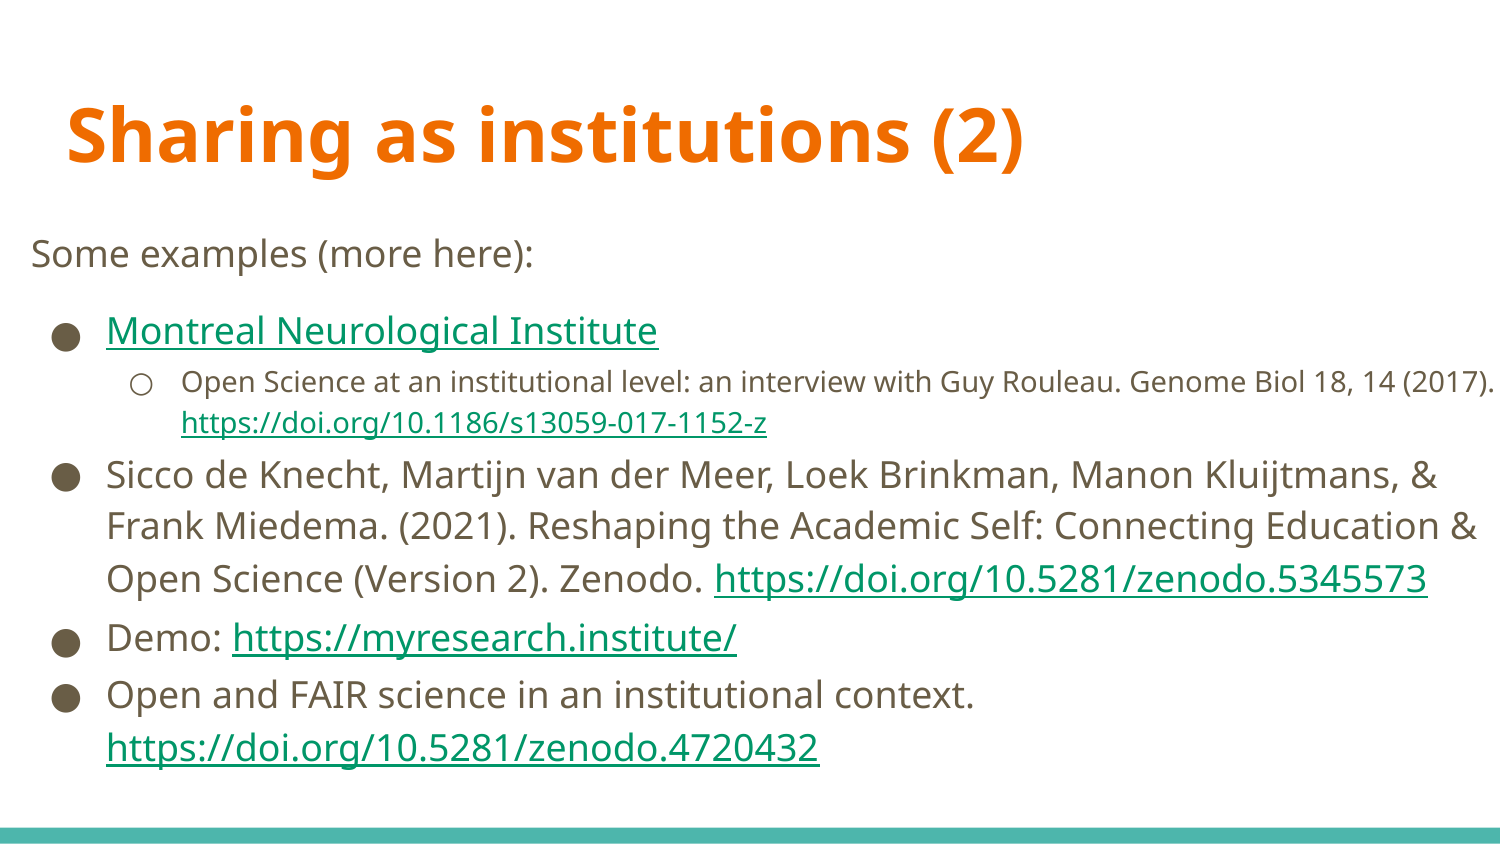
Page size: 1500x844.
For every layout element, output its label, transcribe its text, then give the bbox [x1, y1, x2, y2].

list Some examples (more here): Montreal Neurological Institute Open Science at an institutional level: an interview with Guy Rouleau. Genome Biol 18, 14 (2017). https://doi.org/10.1186/s13059-017-1152-z Sicco de Knecht, Martijn van der Meer, Loek Brinkman, Manon Kluijtmans, & Frank Miedema. (2021). Reshaping the Academic Self: Connecting Education & Open Science (Version 2). Zenodo. https://doi.org/10.5281/zenodo.5345573 Demo: https://myresearch.institute/ Open and FAIR science in an institutional context. https://doi.org/10.5281/zenodo.4720432 [15, 207, 1500, 713]
title Sharing as institutions (2) [51, 72, 1449, 207]
